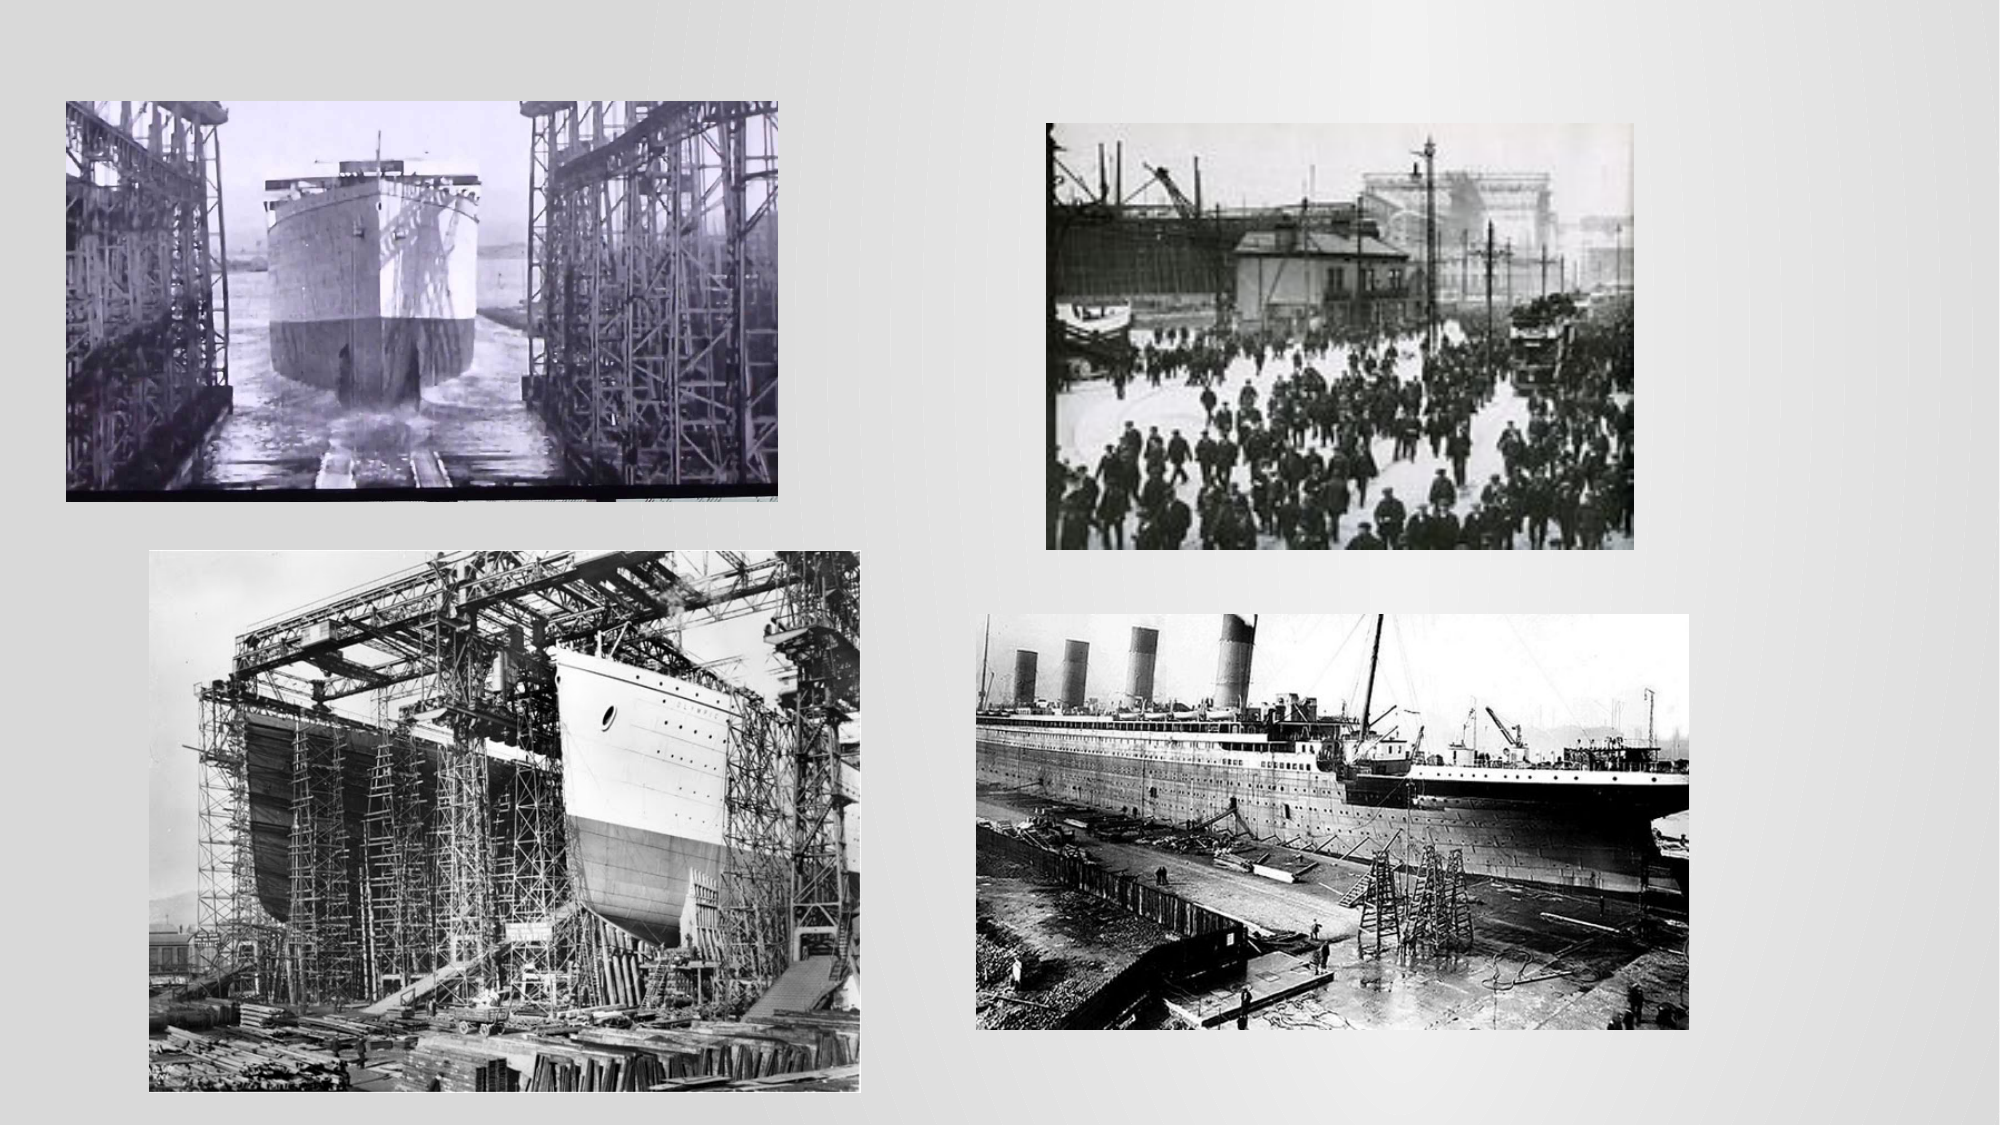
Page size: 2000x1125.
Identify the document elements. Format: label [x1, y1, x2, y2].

picture [1046, 123, 1634, 550]
picture [149, 550, 861, 1093]
picture [976, 614, 1689, 1030]
picture [66, 101, 778, 502]
